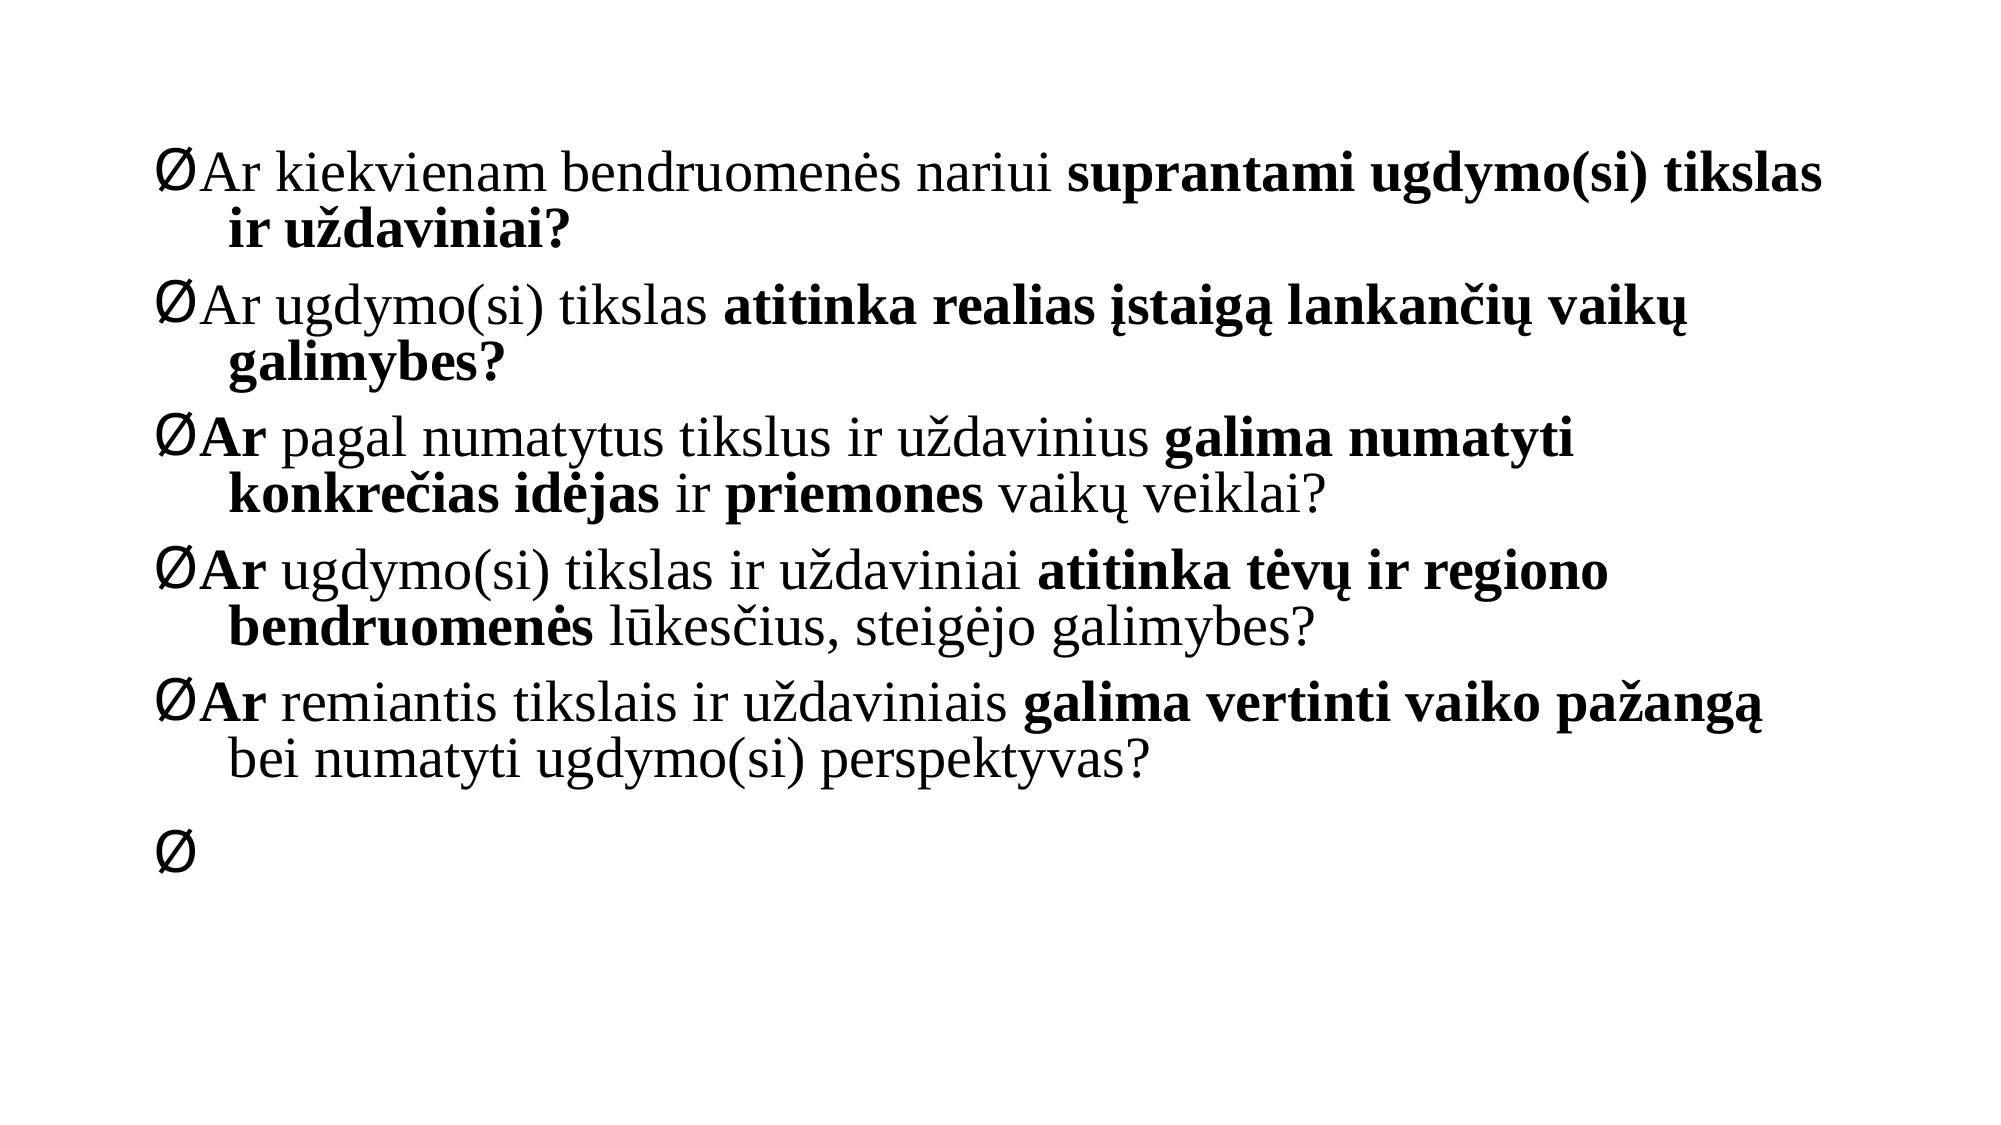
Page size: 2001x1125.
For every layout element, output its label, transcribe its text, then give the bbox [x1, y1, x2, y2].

list Ar kiekvienam bendruomenės nariui suprantami ugdymo(si) tikslas ir uždaviniai? Ar ugdymo(si) tikslas atitinka realias įstaigą lankančių vaikų galimybes? Ar pagal numatytus tikslus ir uždavinius galima numatyti konkrečias idėjas ir priemones vaikų veiklai? Ar ugdymo(si) tikslas ir uždaviniai atitinka tėvų ir regiono bendruomenės lūkesčius, steigėjo galimybes? Ar remiantis tikslais ir uždaviniais galima vertinti vaiko pažangą bei numatyti ugdymo(si) perspektyvas? [138, 139, 1864, 854]
